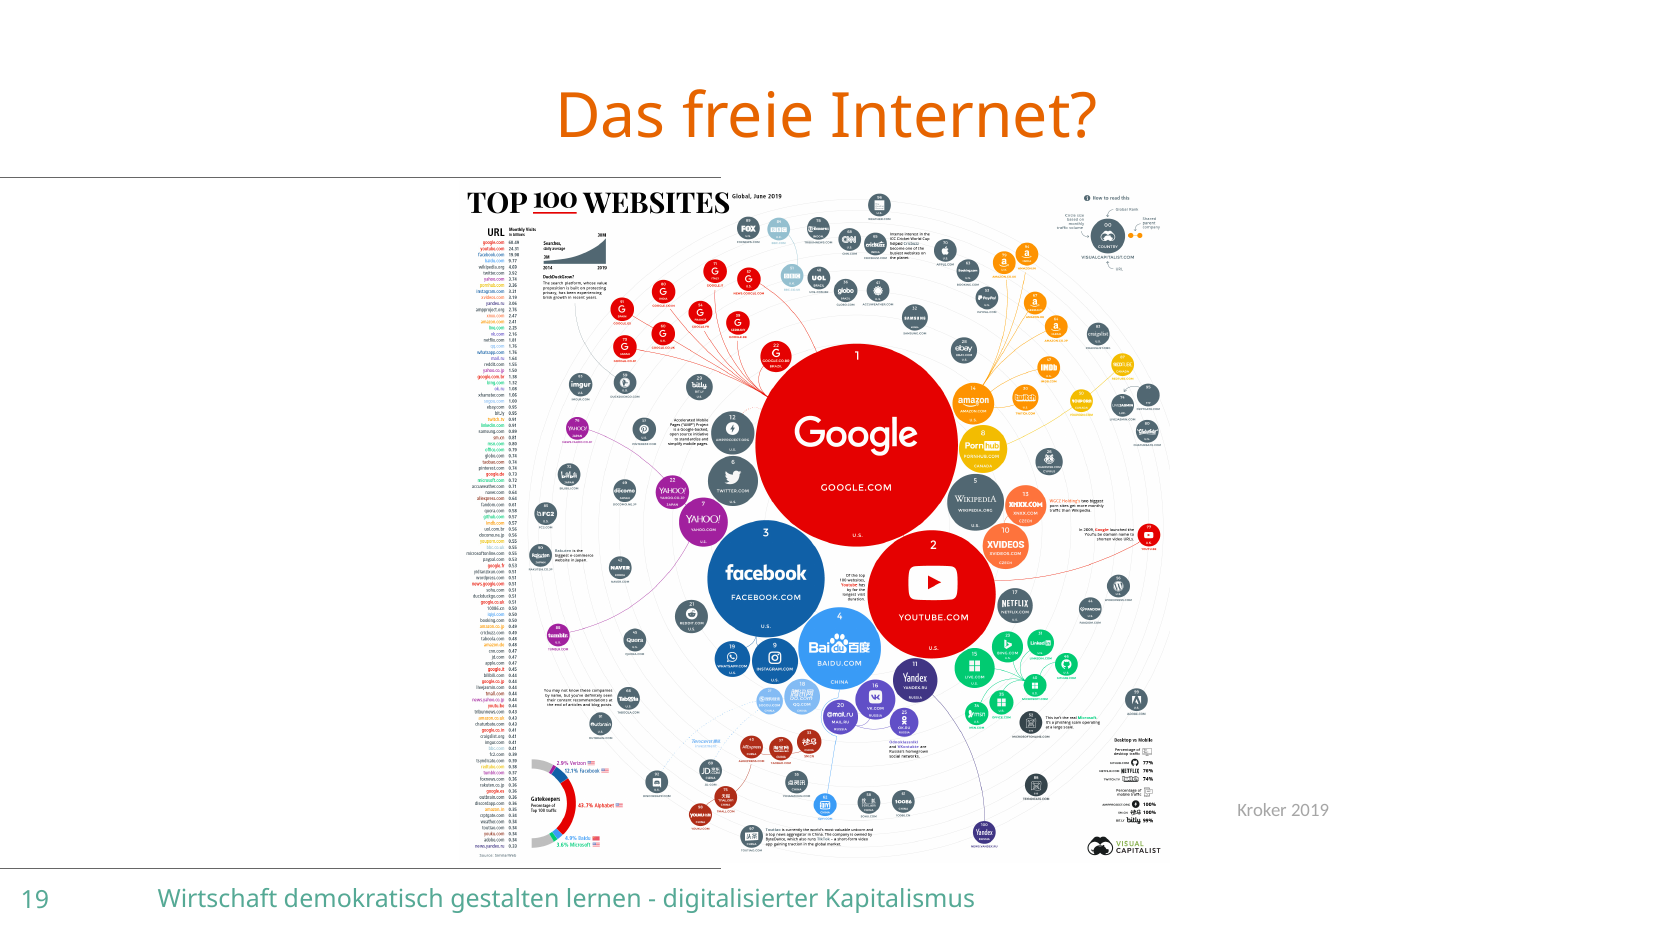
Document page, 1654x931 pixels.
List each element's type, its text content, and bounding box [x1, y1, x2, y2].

title Das freie Internet? [82, 70, 1571, 144]
text_box Kroker 2019 [1222, 794, 1636, 898]
picture [459, 180, 1170, 863]
